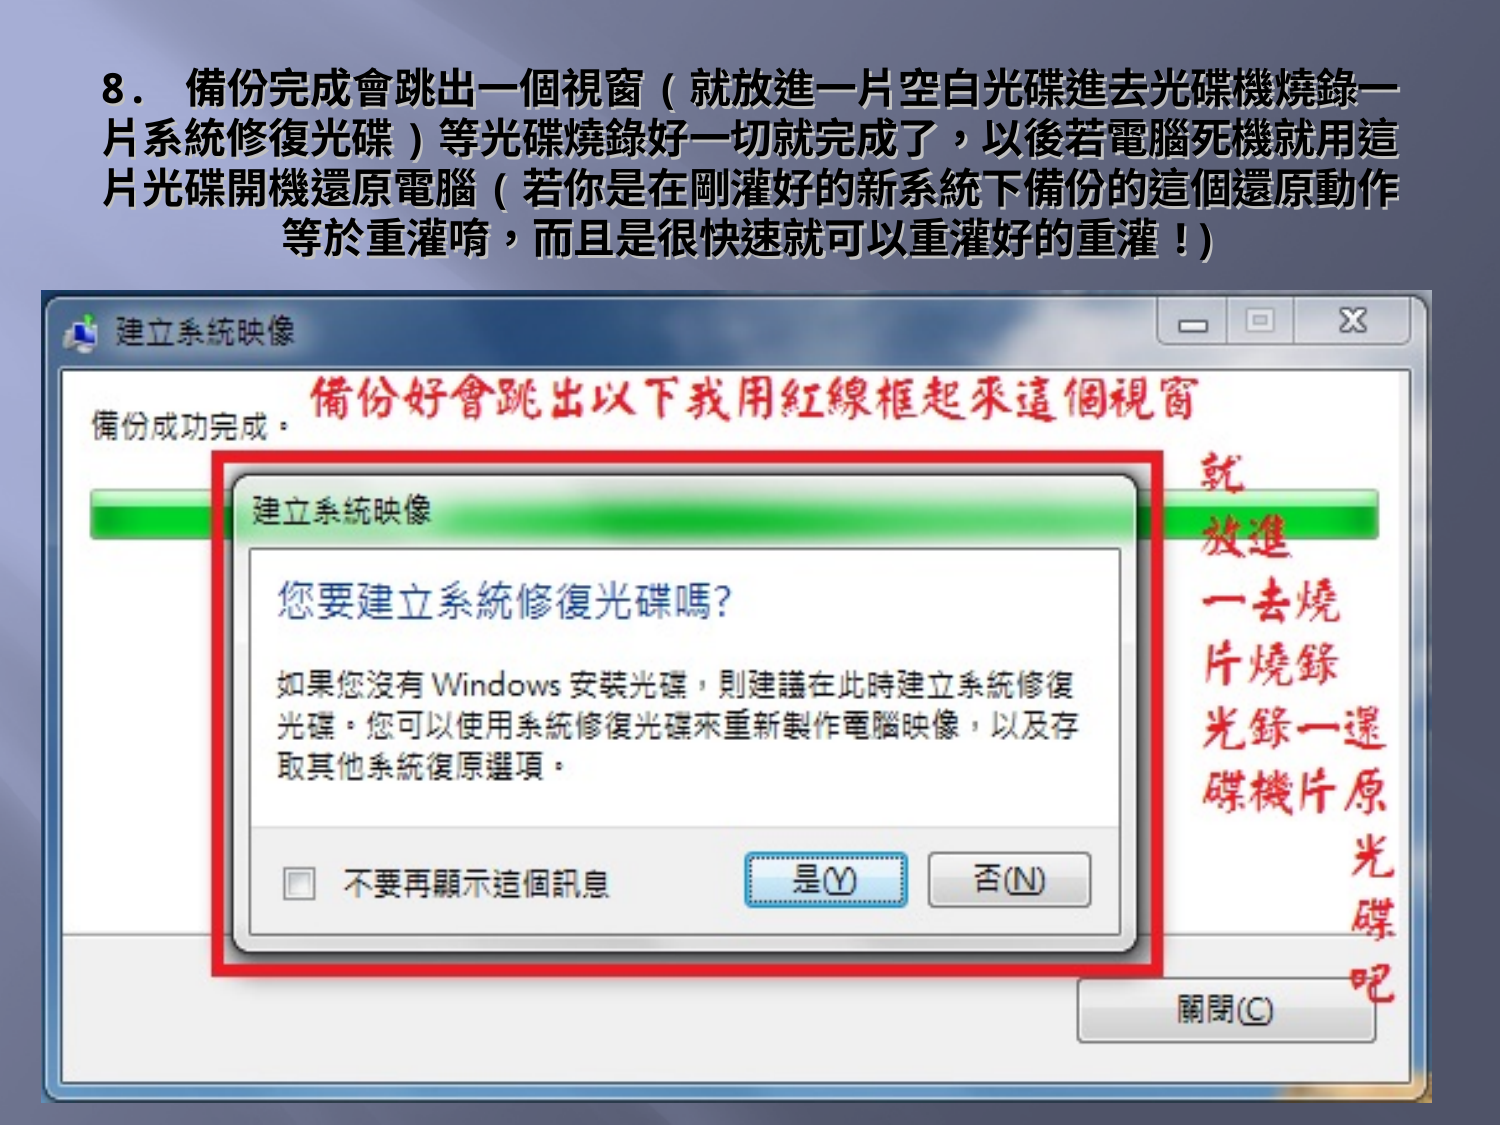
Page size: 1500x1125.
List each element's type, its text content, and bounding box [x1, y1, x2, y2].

picture [41, 290, 1432, 1103]
title 8. 備份完成會跳出一個視窗(就放進一片空白光碟進去光碟機燒錄一片系統修復光碟)等光碟燒錄好一切就完成了，以後若電腦死機就用這片光碟開機還原電腦(若你是在剛灌好的新系統下備份的這個還原動作等於重灌唷，而且是很快速就可以重灌好的重灌!) [75, 45, 1426, 280]
